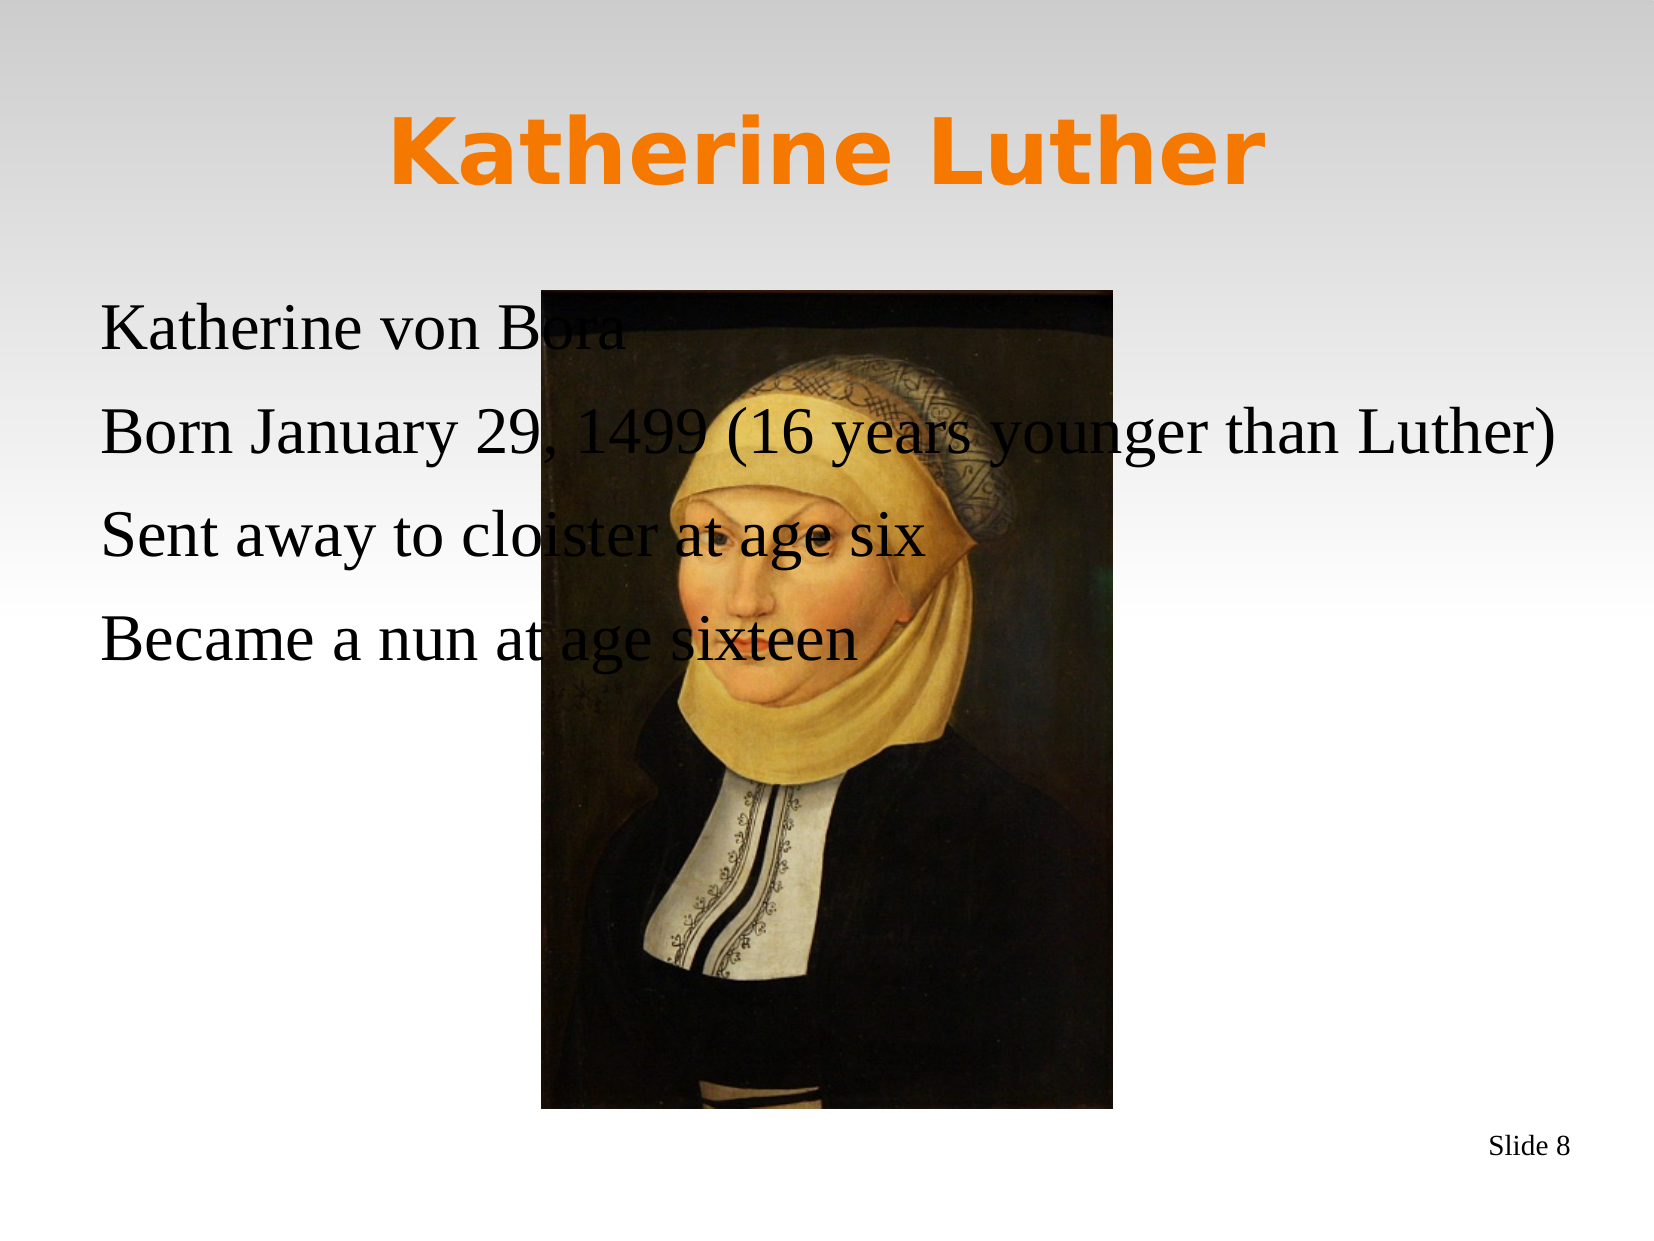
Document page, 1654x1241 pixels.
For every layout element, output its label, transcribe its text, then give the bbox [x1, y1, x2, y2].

picture [160, 631, 166, 642]
picture [160, 424, 169, 451]
list Katherine von Bora Born January 29, 1499 (16 years younger than Luther) Sent away to cloister at age six Became a nun at age sixteen [845, 290, 1572, 1094]
title Katherine Luther [82, 49, 1571, 257]
picture [160, 320, 167, 331]
picture [160, 290, 1134, 1109]
picture [160, 333, 167, 346]
